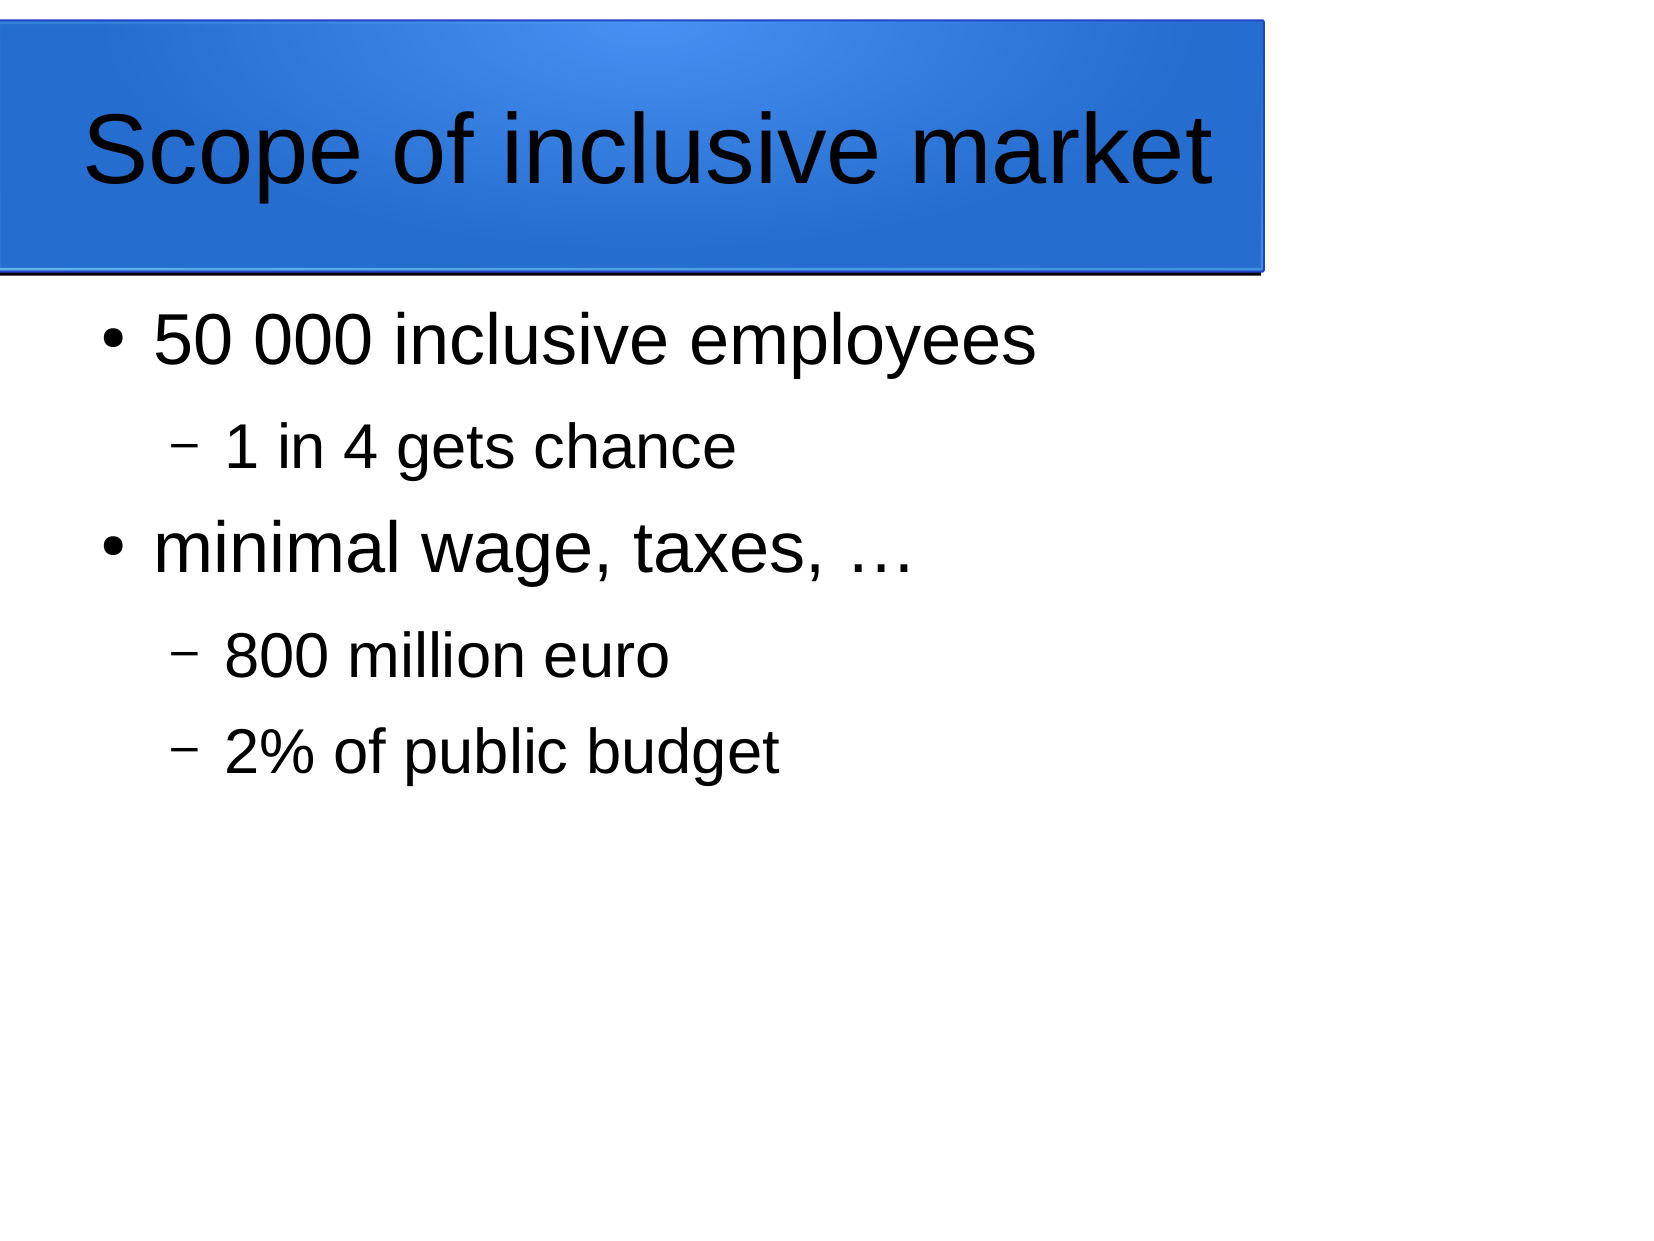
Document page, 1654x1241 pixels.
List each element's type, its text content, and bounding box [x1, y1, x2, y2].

title Scope of inclusive market [82, 47, 1235, 252]
list 50 000 inclusive employees 1 in 4 gets chance minimal wage, taxes, … 800 million euro 2% of public budget [82, 299, 1571, 1019]
